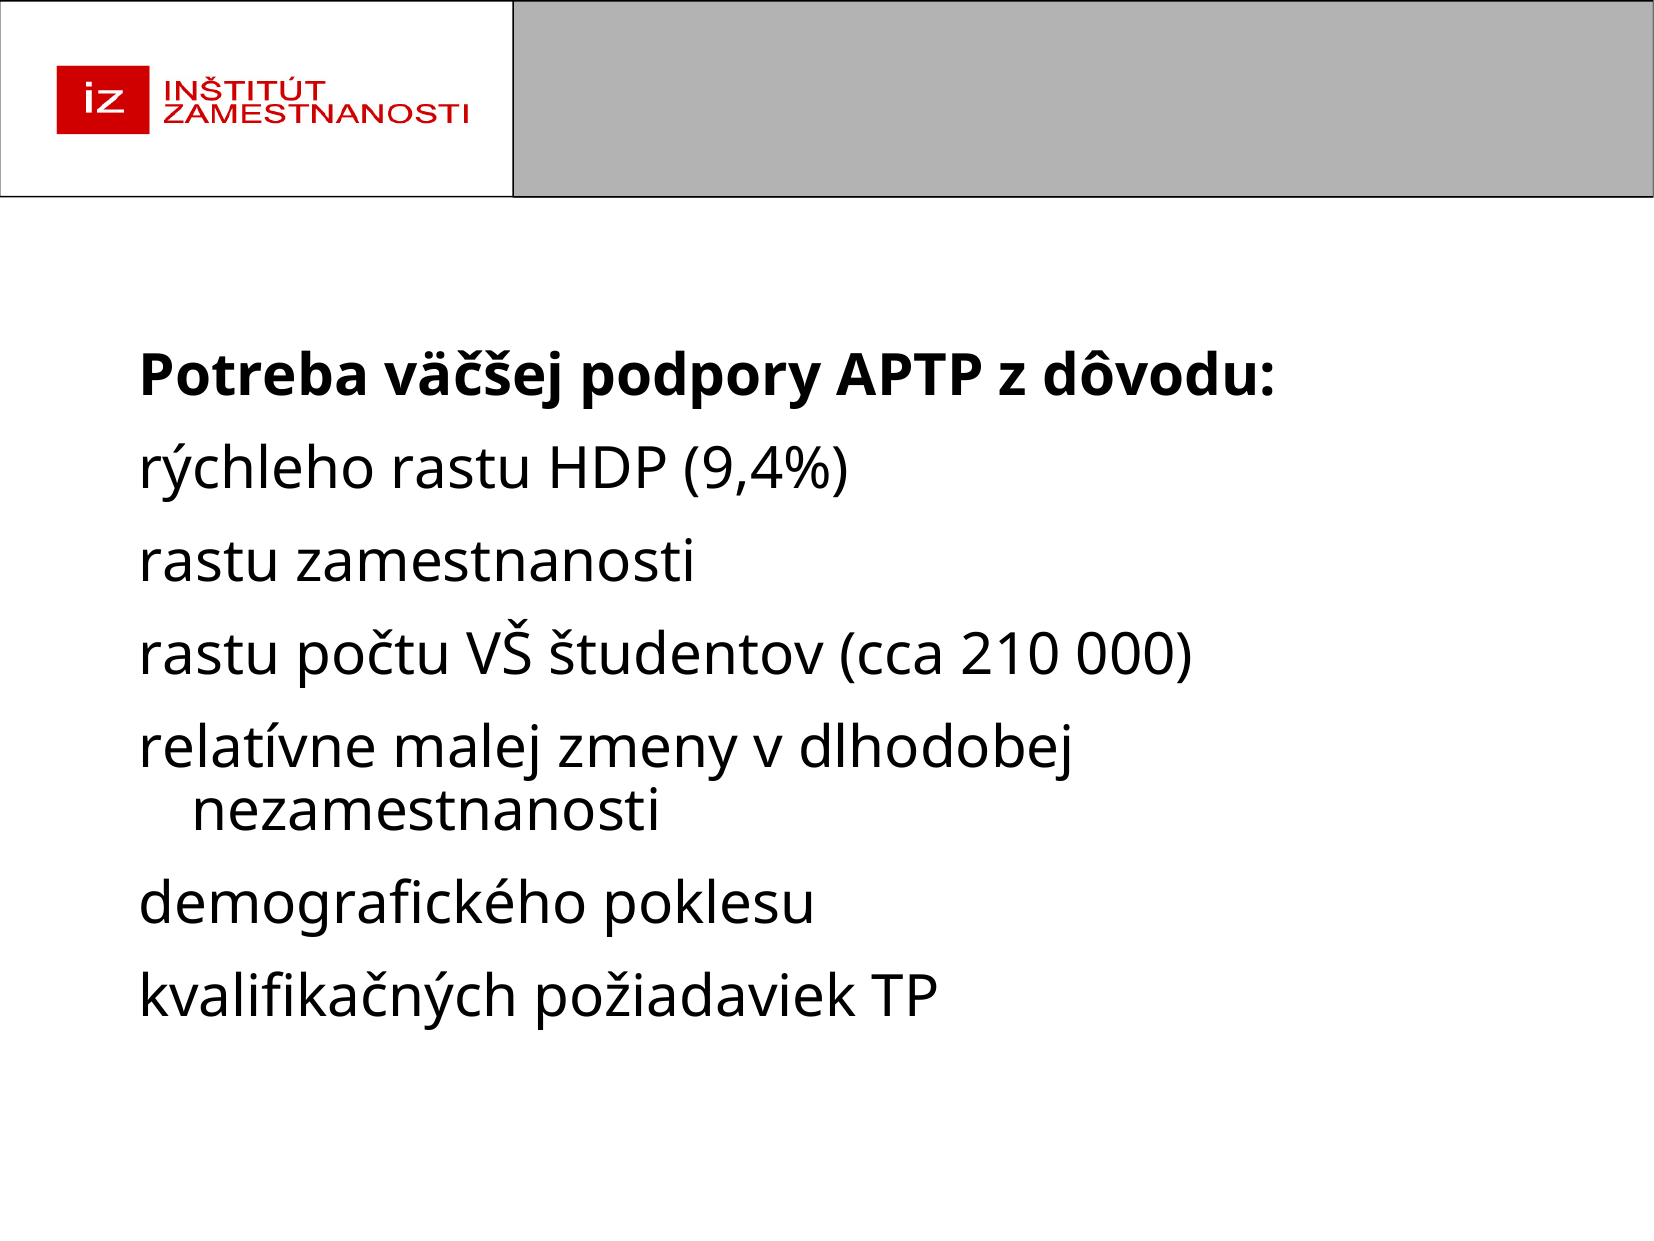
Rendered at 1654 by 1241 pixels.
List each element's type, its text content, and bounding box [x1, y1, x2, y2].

text_box [0, 0, 1654, 197]
list Potreba väčšej podpory APTP z dôvodu: rýchleho rastu HDP (9,4%) rastu zamestnanosti rastu počtu VŠ študentov (cca 210 000) relatívne malej zmeny v dlhodobej nezamestnanosti demografického poklesu kvalifikačných požiadaviek TP [121, 344, 1534, 1127]
picture [5, 6, 513, 190]
